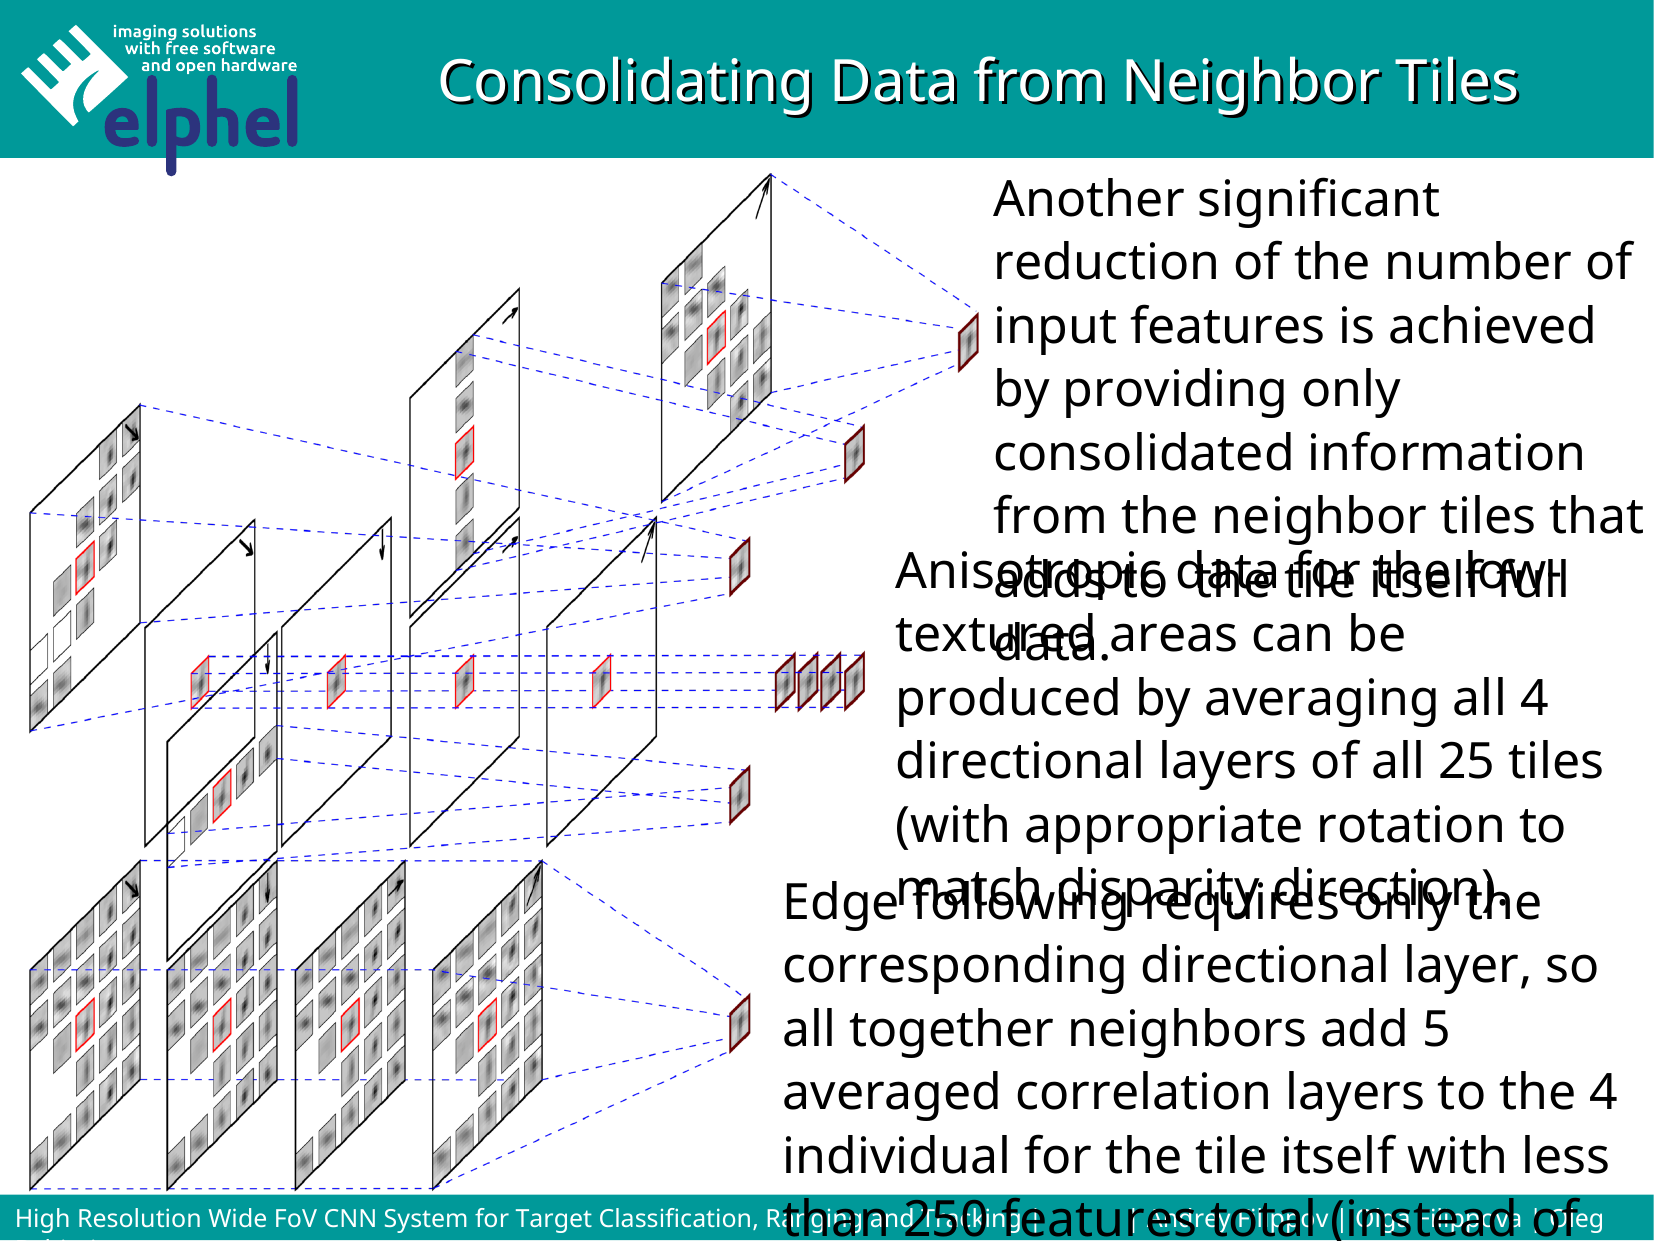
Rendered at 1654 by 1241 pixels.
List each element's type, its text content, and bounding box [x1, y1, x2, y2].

text_box Anisotropic data for the low-textured areas can be produced by averaging all 4 directional layers of all 25 tiles (with appropriate rotation to match disparity direction). [880, 530, 1654, 853]
text_box Edge following requires only the corresponding directional layer, so all together neighbors add 5 averaged correlation layers to the 4 individual for the tile itself with less than 250 features total (instead of the 8100). [767, 860, 1654, 1191]
picture [18, 173, 1001, 1203]
title Consolidating Data from Neighbor Tiles [314, 0, 1643, 158]
text_box Another significant reduction of the number of input features is achieved by providing only consolidated information from the neighbor tiles that adds to the tile itself full data. [978, 157, 1654, 542]
